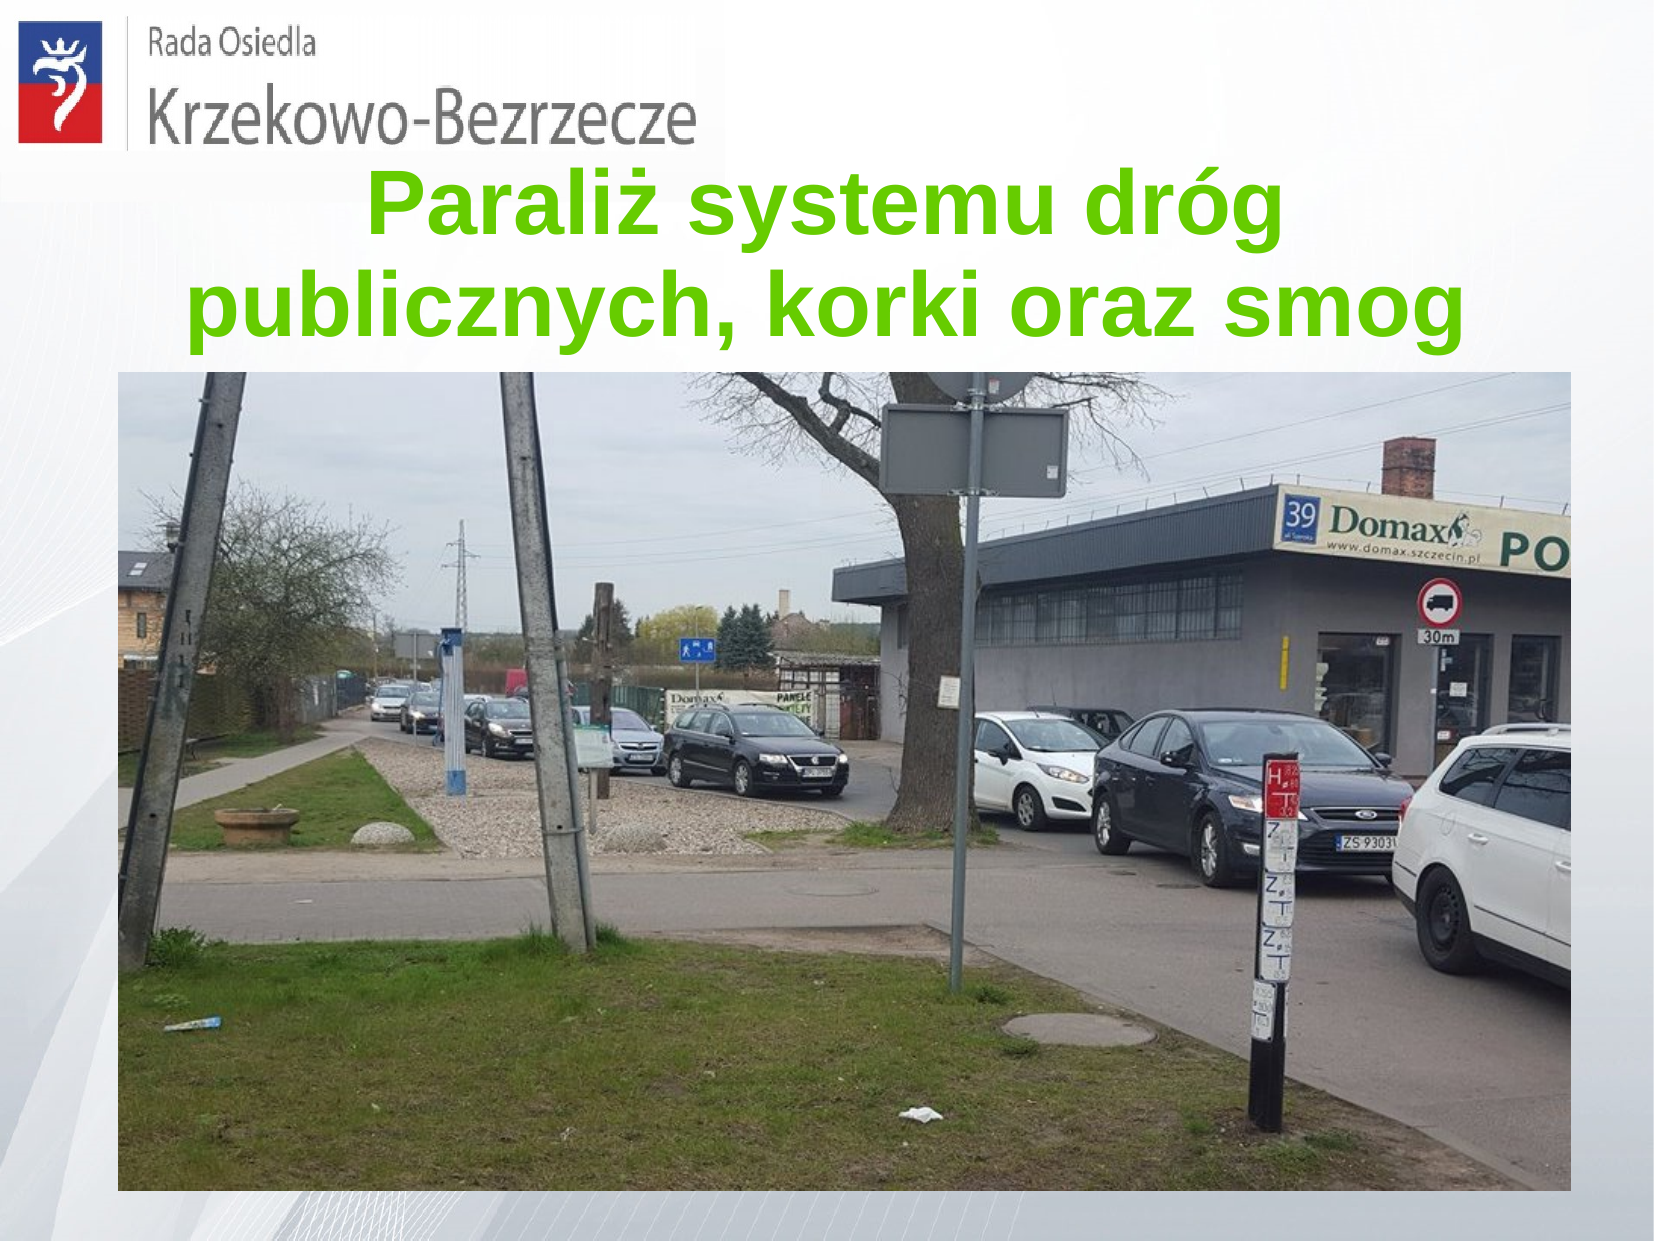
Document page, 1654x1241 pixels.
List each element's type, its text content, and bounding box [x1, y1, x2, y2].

picture [0, 0, 1654, 1241]
title Paraliż systemu dróg publicznych, korki oraz smog [82, 129, 1571, 378]
